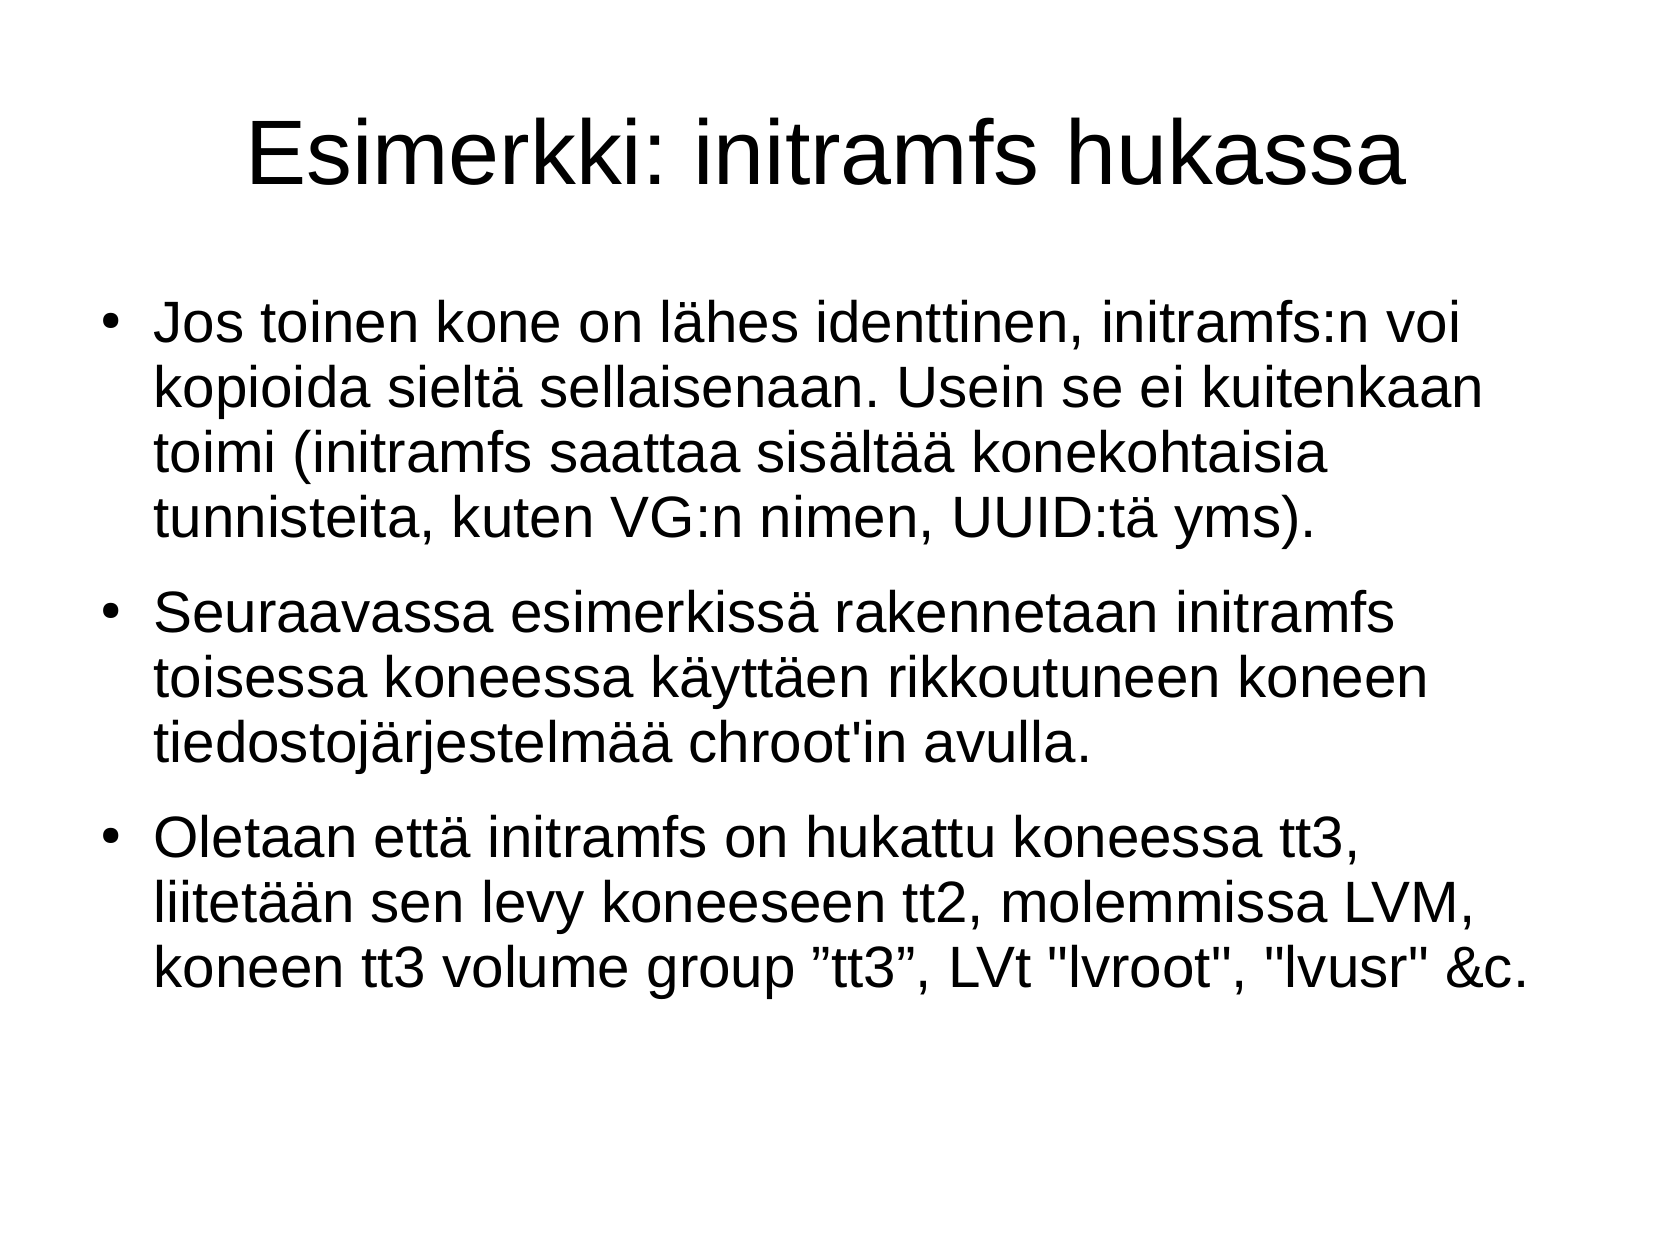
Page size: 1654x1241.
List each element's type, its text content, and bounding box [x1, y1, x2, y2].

list Jos toinen kone on lähes identtinen, initramfs:n voi kopioida sieltä sellaisenaan. Usein se ei kuitenkaan toimi (initramfs saattaa sisältää konekohtaisia tunnisteita, kuten VG:n nimen, UUID:tä yms). Seuraavassa esimerkissä rakennetaan initramfs toisessa koneessa käyttäen rikkoutuneen koneen tiedostojärjestelmää chroot'in avulla. Oletaan että initramfs on hukattu koneessa tt3, liitetään sen levy koneeseen tt2, molemmissa LVM, koneen tt3 volume group ”tt3”, LVt "lvroot", "lvusr" &c. [82, 290, 1571, 1010]
title Esimerkki: initramfs hukassa [82, 49, 1571, 257]
